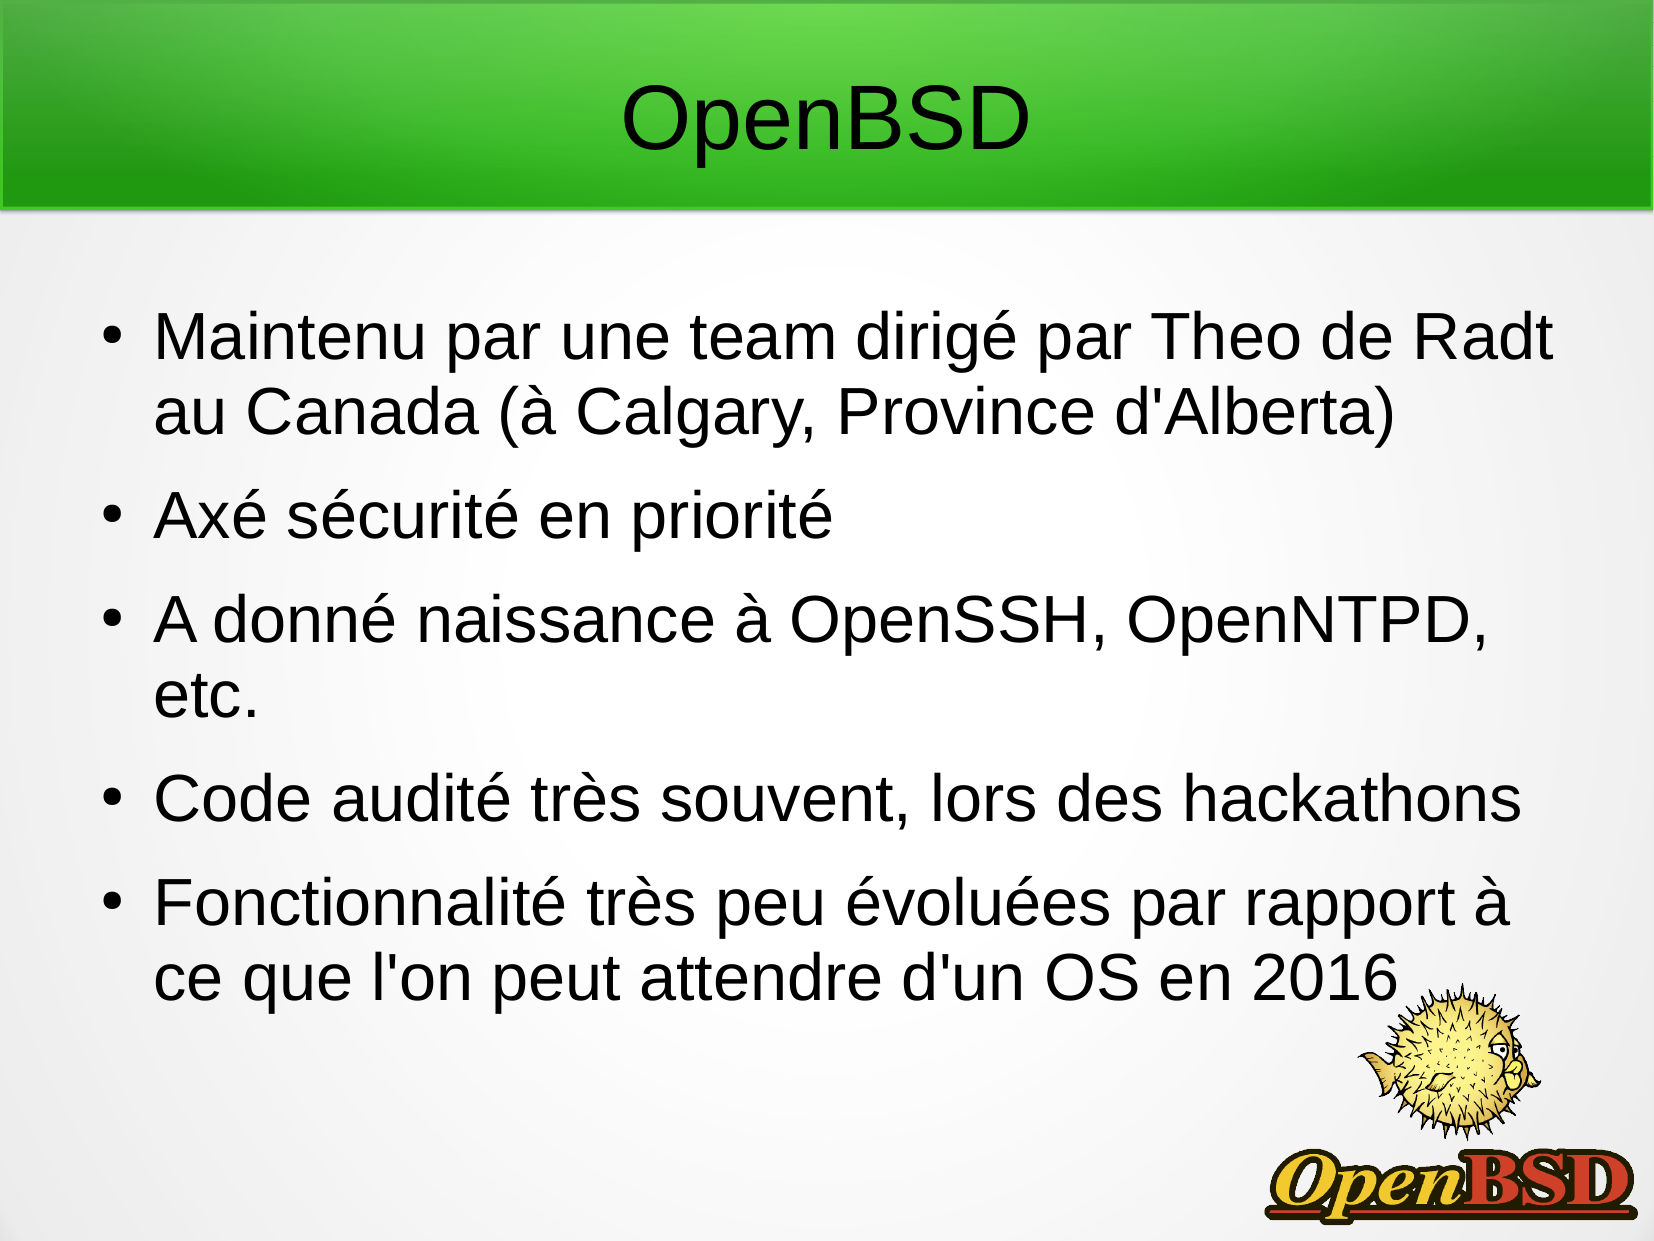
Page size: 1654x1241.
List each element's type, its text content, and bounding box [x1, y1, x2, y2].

picture [1260, 980, 1642, 1229]
list Maintenu par une team dirigé par Theo de Radt au Canada (à Calgary, Province d'Alberta) Axé sécurité en priorité A donné naissance à OpenSSH, OpenNTPD, etc. Code audité très souvent, lors des hackathons Fonctionnalité très peu évoluées par rapport à ce que l'on peut attendre d'un OS en 2016 [82, 299, 1571, 1019]
title OpenBSD [82, 47, 1571, 189]
